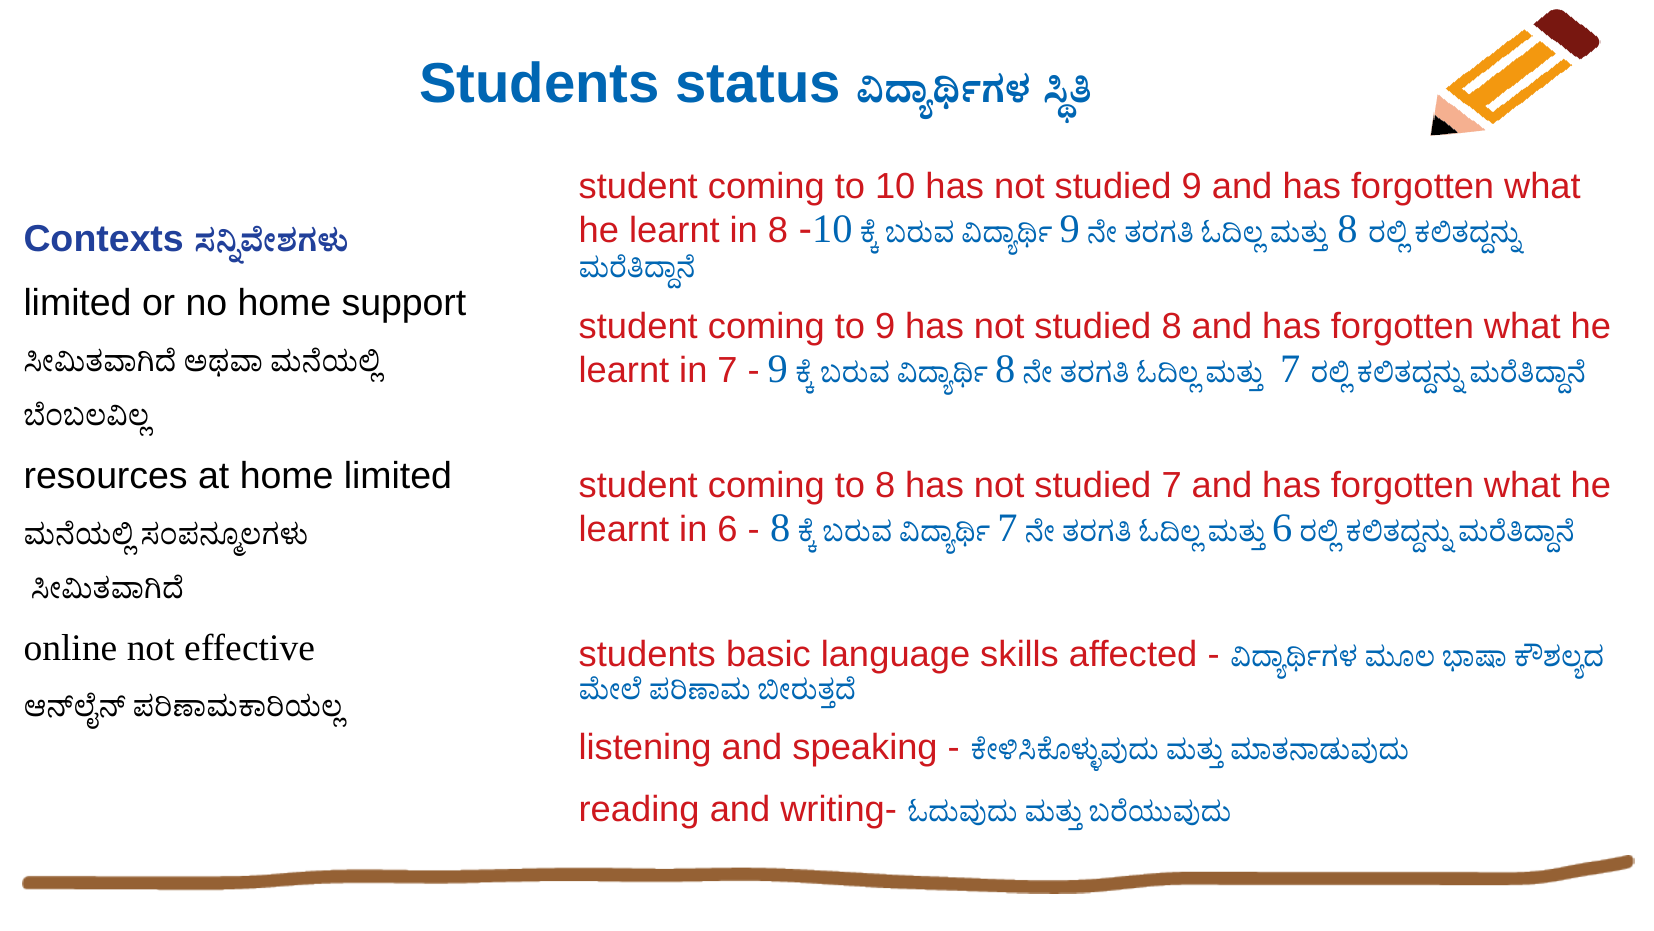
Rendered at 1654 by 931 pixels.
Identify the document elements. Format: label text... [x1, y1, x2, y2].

title Students status ವಿದ್ಯಾರ್ಥಿಗಳ ಸ್ಥಿತಿ [82, 37, 1430, 129]
list Contexts ಸನ್ನಿವೇಶಗಳು limited or no home support ಸೀಮಿತವಾಗಿದೆ ಅಥವಾ ಮನೆಯಲ್ಲಿ ಬೆಂಬಲವಿಲ್ಲ resources at home limited ಮನೆಯಲ್ಲಿ ಸಂಪನ್ಮೂಲಗಳು ಸೀಮಿತವಾಗಿದೆ online not effective ಆನ್‌ಲೈನ್ ಪರಿಣಾಮಕಾರಿಯಲ್ಲ [23, 217, 578, 841]
picture [1430, 9, 1601, 136]
list student coming to 10 has not studied 9 and has forgotten what he learnt in 8 -10 ಕ್ಕೆ ಬರುವ ವಿದ್ಯಾರ್ಥಿ 9 ನೇ ತರಗತಿ ಓದಿಲ್ಲ ಮತ್ತು 8 ರಲ್ಲಿ ಕಲಿತದ್ದನ್ನು ಮರೆತಿದ್ದಾನೆ student coming to 9 has not studied 8 and has forgotten what he learnt in 7 - 9 ಕ್ಕೆ ಬರುವ ವಿದ್ಯಾರ್ಥಿ 8 ನೇ ತರಗತಿ ಓದಿಲ್ಲ ಮತ್ತು 7 ರಲ್ಲಿ ಕಲಿತದ್ದನ್ನು ಮರೆತಿದ್ದಾನೆ student coming to 8 has not studied 7 and has forgotten what he learnt in 6 - 8 ಕ್ಕೆ ಬರುವ ವಿದ್ಯಾರ್ಥಿ 7 ನೇ ತರಗತಿ ಓದಿಲ್ಲ ಮತ್ತು 6 ರಲ್ಲಿ ಕಲಿತದ್ದನ್ನು ಮರೆತಿದ್ದಾನೆ students basic language skills affected - ವಿದ್ಯಾರ್ಥಿಗಳ ಮೂಲ ಭಾಷಾ ಕೌಶಲ್ಯದ ಮೇಲೆ ಪರಿಣಾಮ ಬೀರುತ್ತದೆ listening and speaking - ಕೇಳಿಸಿಕೊಳ್ಳುವುದು ಮತ್ತು ಮಾತನಾಡುವುದು reading and writing- ಓದುವುದು ಮತ್ತು ಬರೆಯುವುದು [578, 165, 1630, 886]
picture [22, 855, 1635, 894]
